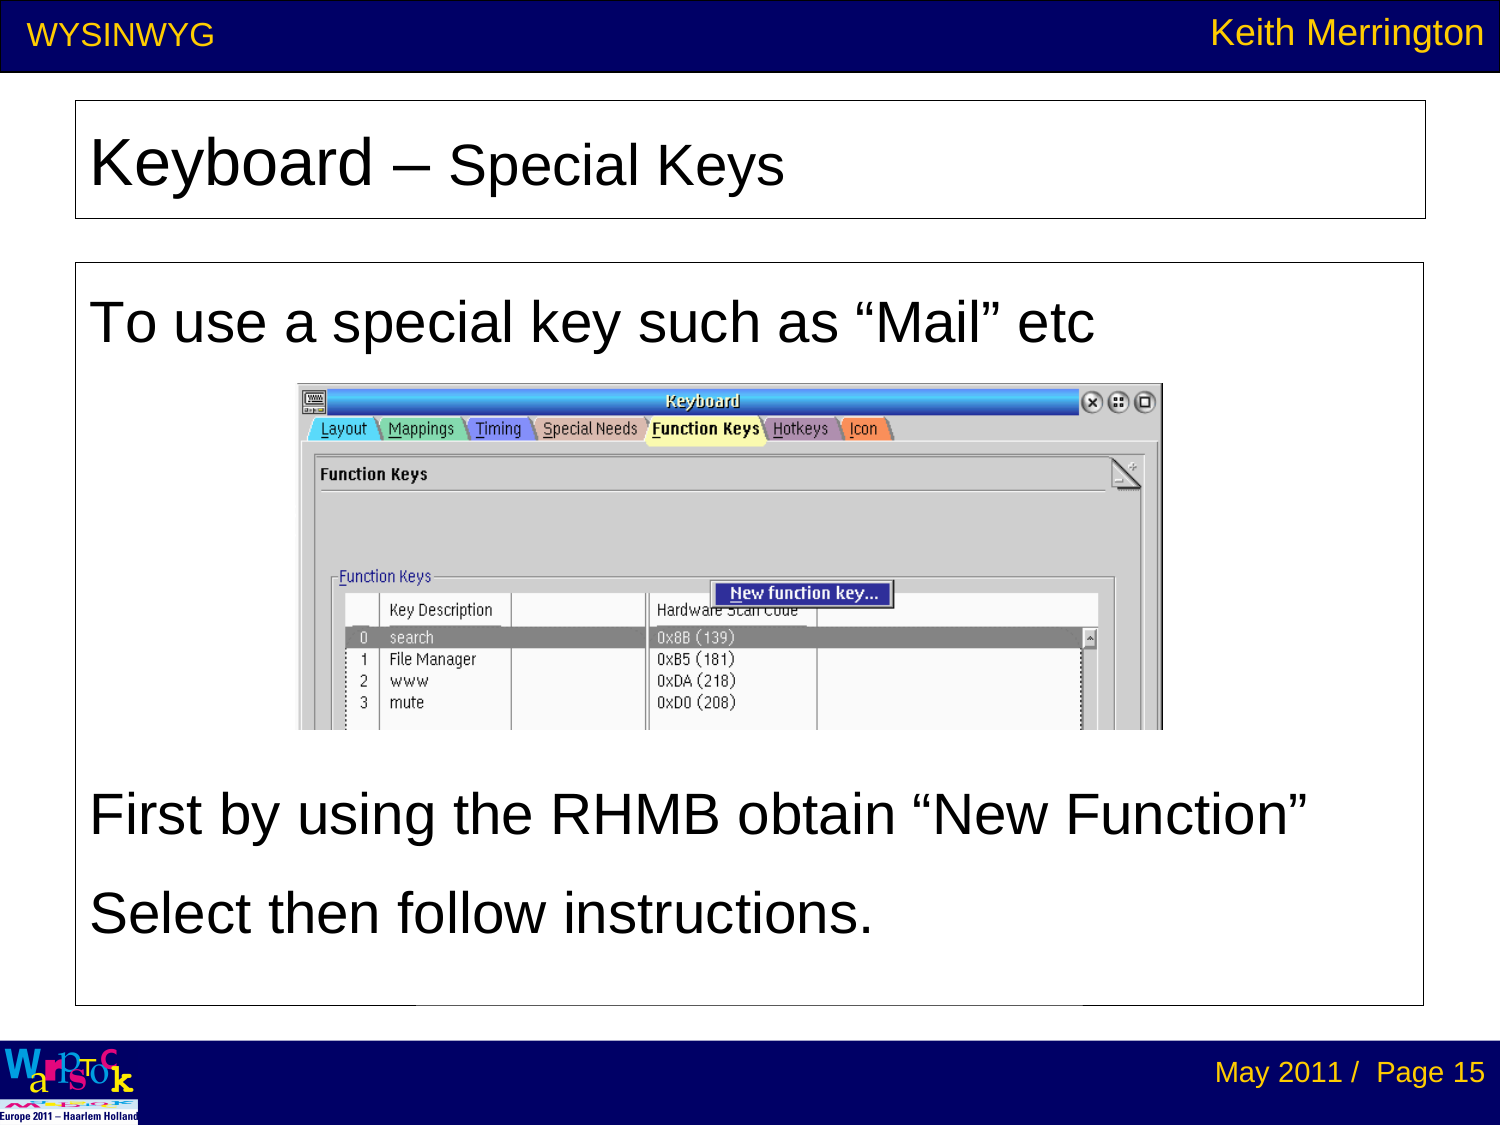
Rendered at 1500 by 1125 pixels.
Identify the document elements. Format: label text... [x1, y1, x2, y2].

picture [0, 1042, 138, 1125]
title Keyboard – Special Keys [75, 100, 1426, 219]
chart [295, 383, 1163, 730]
list To use a special key such as “Mail” etc First by using the RHMB obtain “New Function” Select then follow instructions. [75, 262, 1424, 1006]
